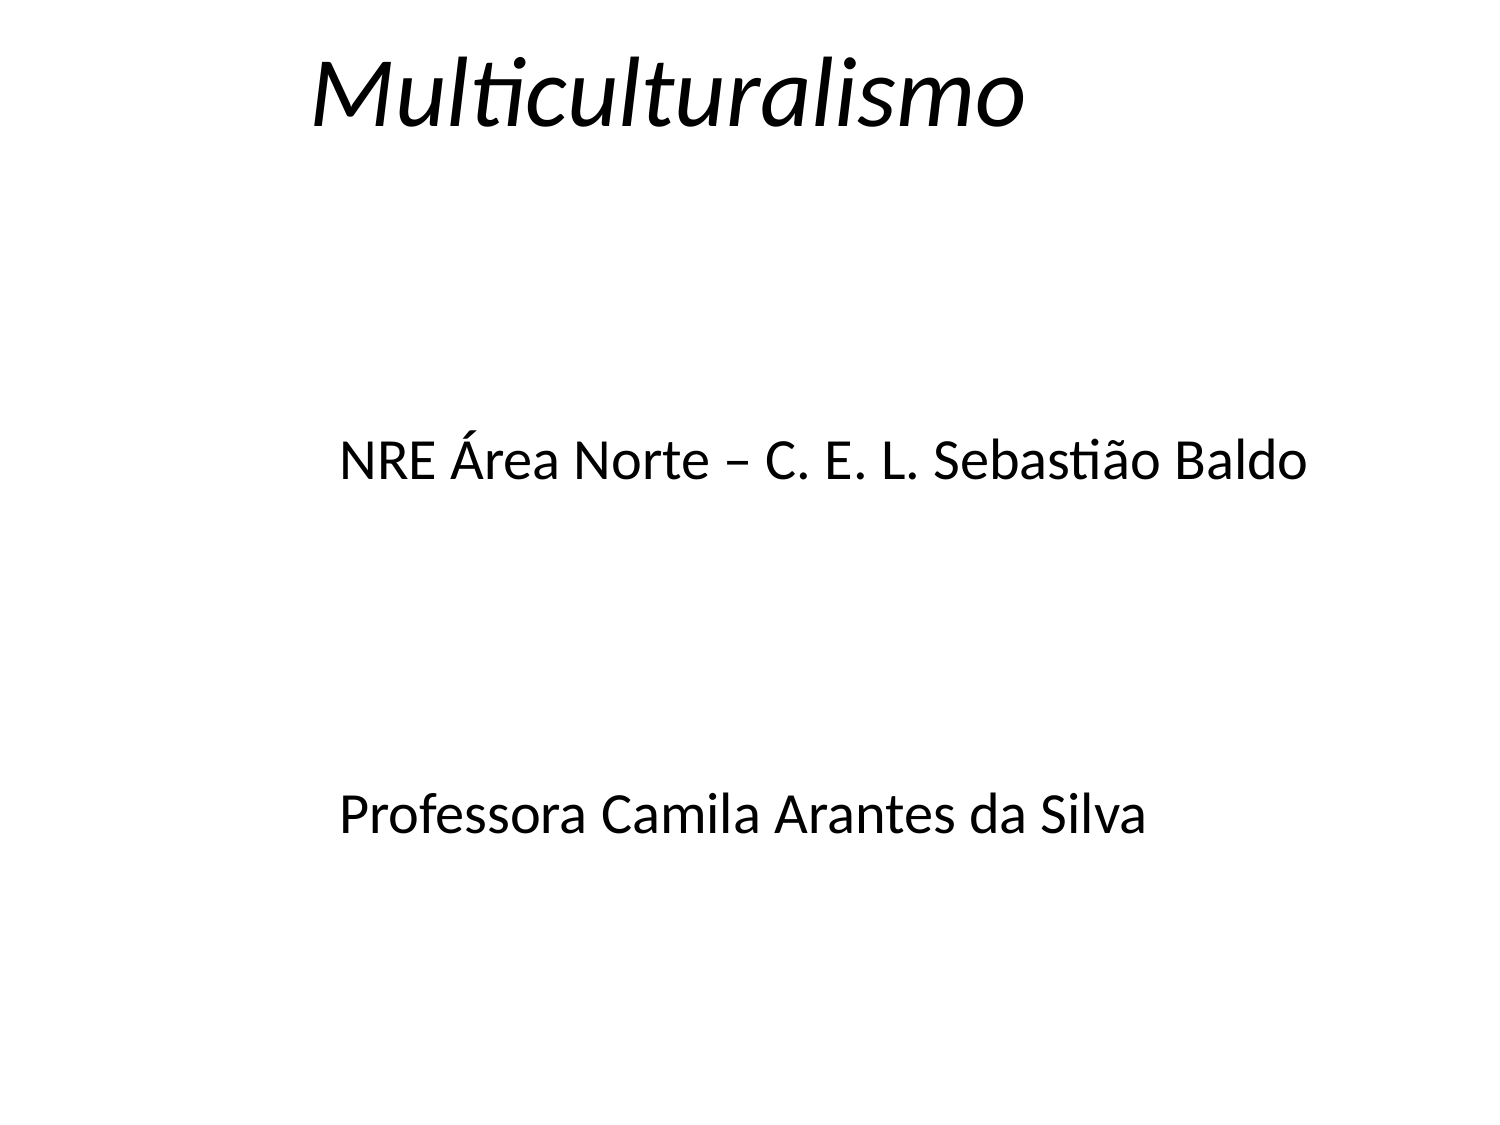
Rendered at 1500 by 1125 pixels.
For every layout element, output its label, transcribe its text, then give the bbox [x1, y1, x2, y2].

text_box Professora Camila Arantes da Silva [324, 767, 1179, 853]
text_box NRE Área Norte – C. E. L. Sebastião Baldo [324, 413, 1332, 499]
text_box Multiculturalismo [295, 19, 1388, 154]
